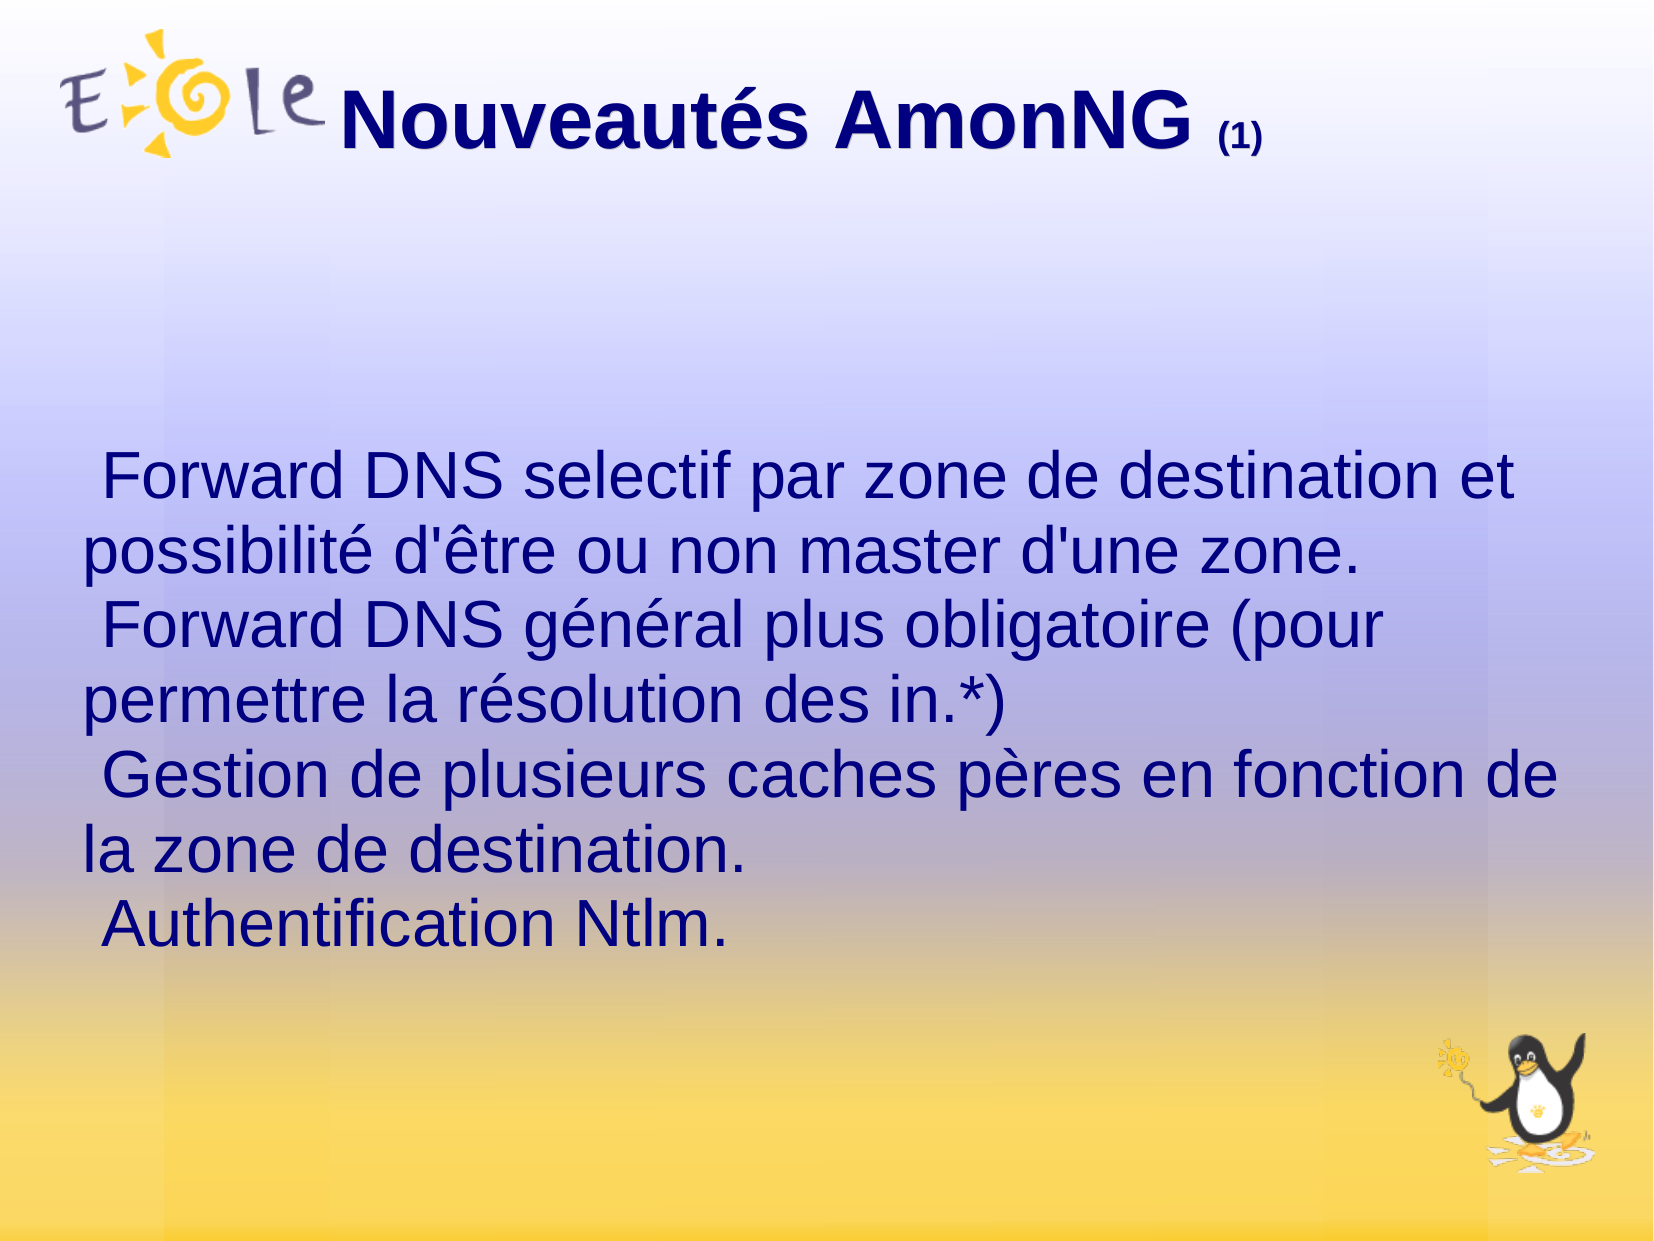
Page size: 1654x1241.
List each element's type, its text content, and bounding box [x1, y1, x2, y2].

subtitle Forward DNS selectif par zone de destination et possibilité d'être ou non master d'une zone. Forward DNS général plus obligatoire (pour permettre la résolution des in.*) Gestion de plusieurs caches pères en fonction de la zone de destination. Authentification Ntlm. [82, 297, 1571, 1102]
text_box Nouveautés AmonNG (1) [324, 66, 1279, 189]
picture [0, 0, 1654, 1241]
